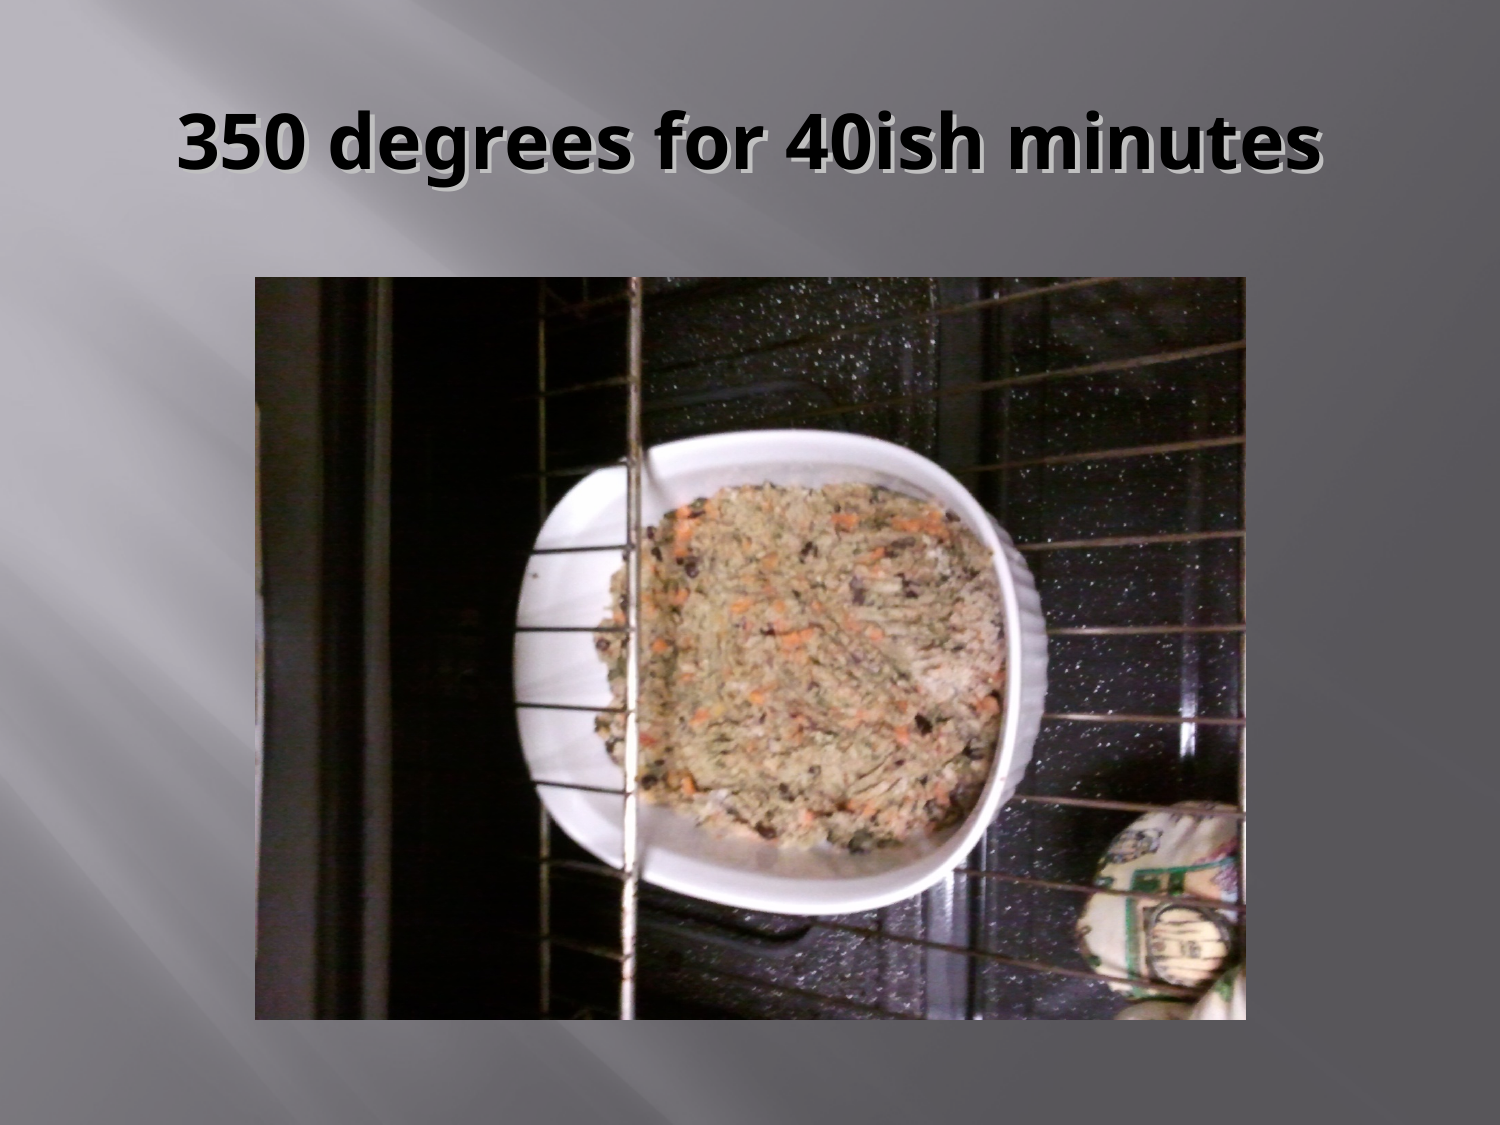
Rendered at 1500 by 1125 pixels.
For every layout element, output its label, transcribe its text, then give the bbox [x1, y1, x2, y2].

picture [255, 277, 1246, 1020]
title 350 degrees for 40ish minutes [75, 45, 1426, 233]
